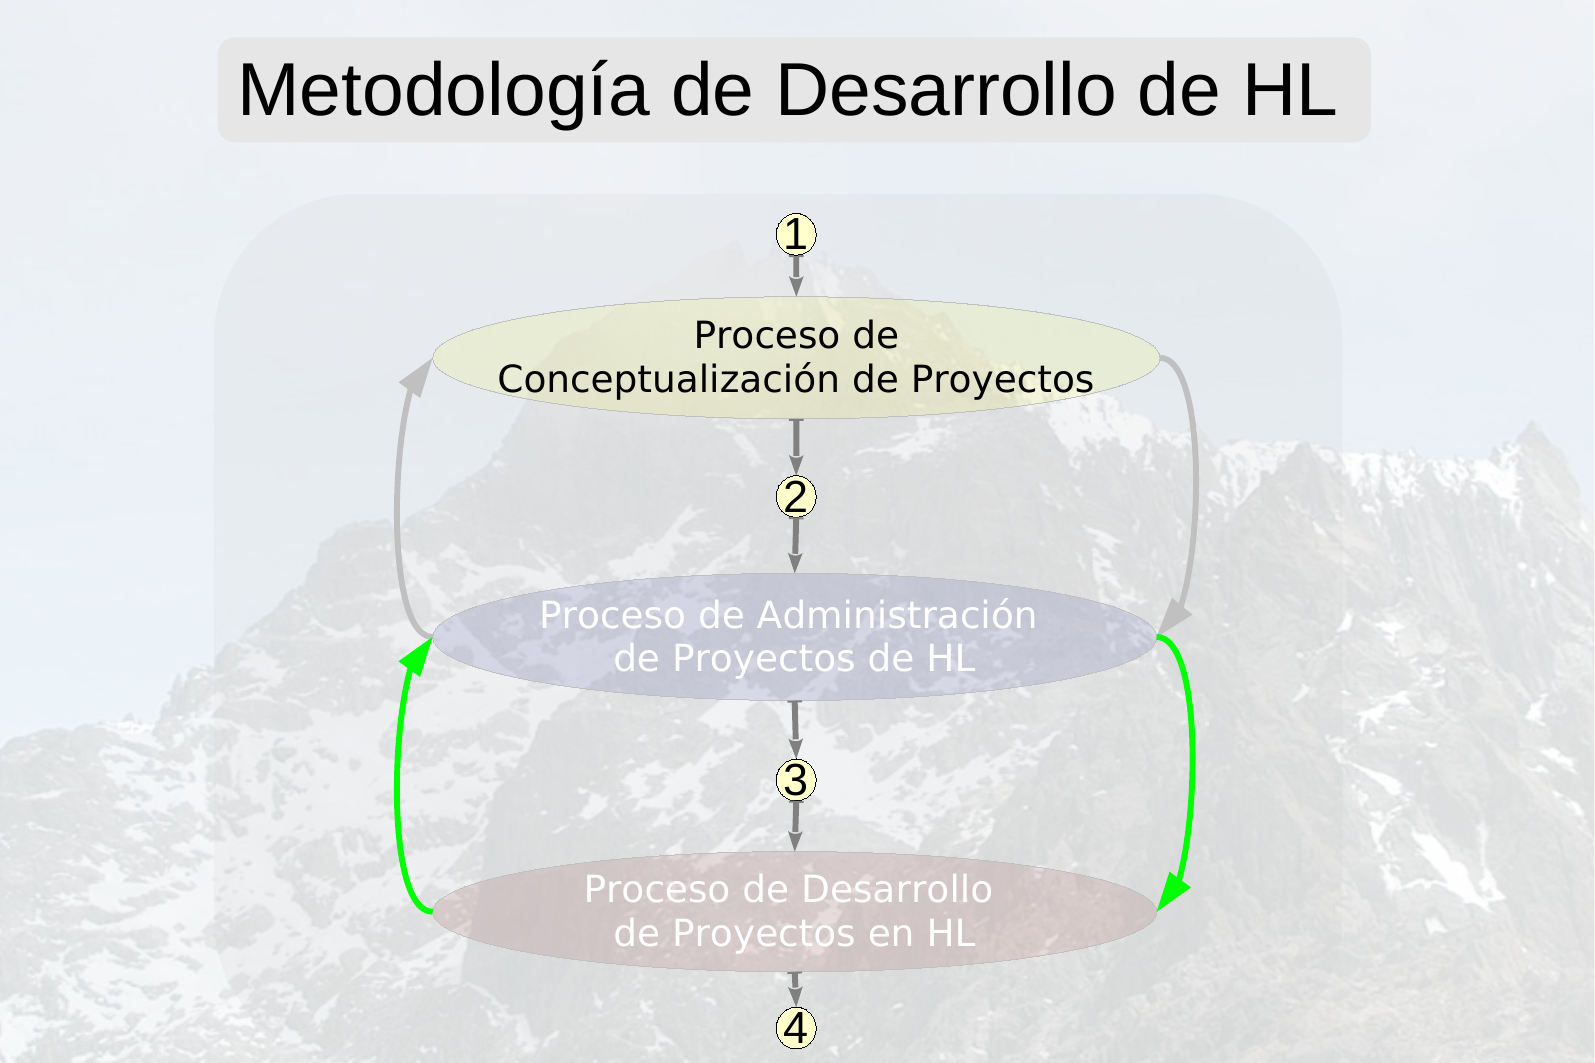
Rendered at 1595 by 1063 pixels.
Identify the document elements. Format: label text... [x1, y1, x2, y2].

text_box Proceso de Administración de Proyectos de HL [433, 573, 1157, 701]
text_box 2 [776, 475, 817, 517]
text_box 1 [776, 213, 817, 256]
text_box Proceso de Conceptualización de Proyectos [432, 296, 1160, 419]
text_box Proceso de Desarrollo de Proyectos en HL [433, 851, 1157, 972]
text_box [99, 183, 1495, 1063]
text_box Metodología de Desarrollo de HL [217, 37, 1372, 143]
text_box 4 [776, 1007, 817, 1049]
text_box 3 [776, 758, 817, 800]
